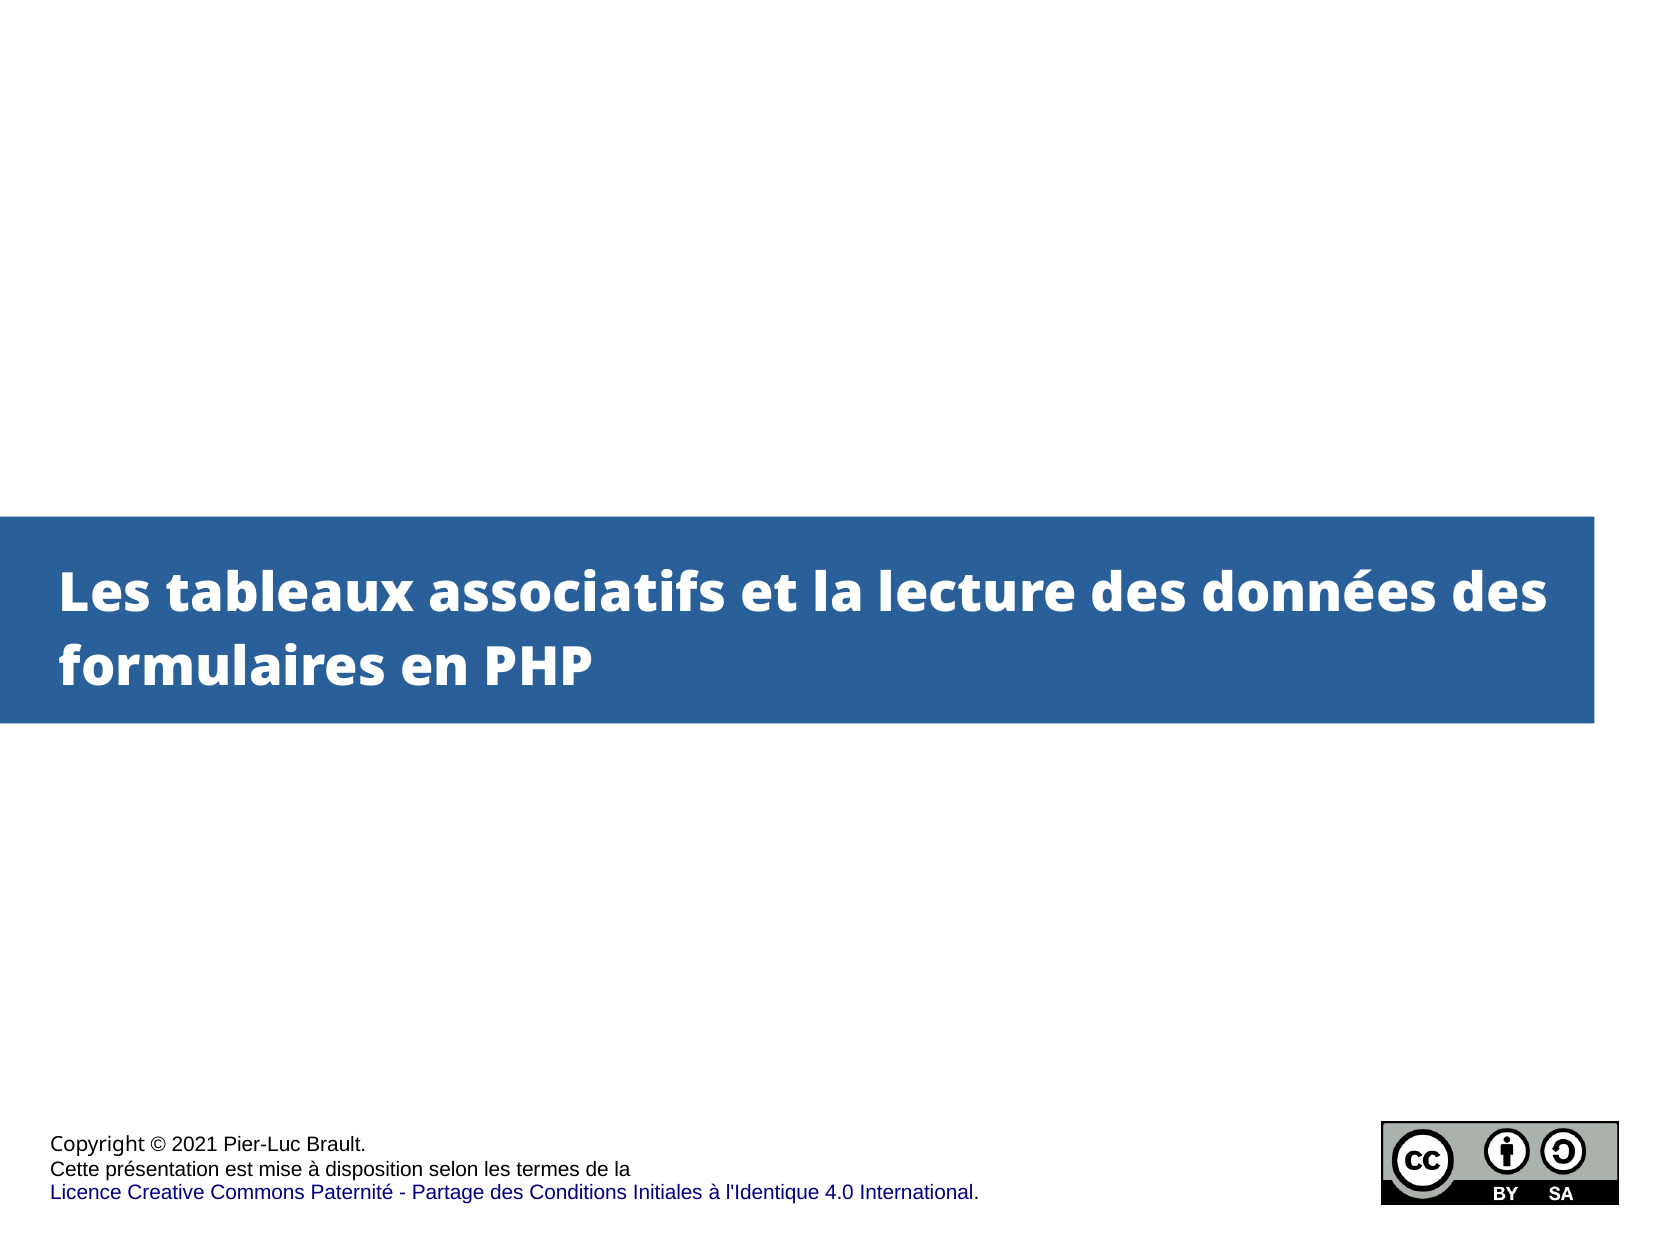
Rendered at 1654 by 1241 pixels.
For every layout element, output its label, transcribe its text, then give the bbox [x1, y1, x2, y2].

text_box Copyright © 2021 Pier-Luc Brault. Cette présentation est mise à disposition selon les termes de la Licence Creative Commons Paternité - Partage des Conditions Initiales à l'Identique 4.0 International. [35, 1122, 1099, 1214]
title Les tableaux associatifs et la lecture des données des formulaires en PHP [59, 553, 1595, 687]
picture [1381, 1121, 1619, 1205]
